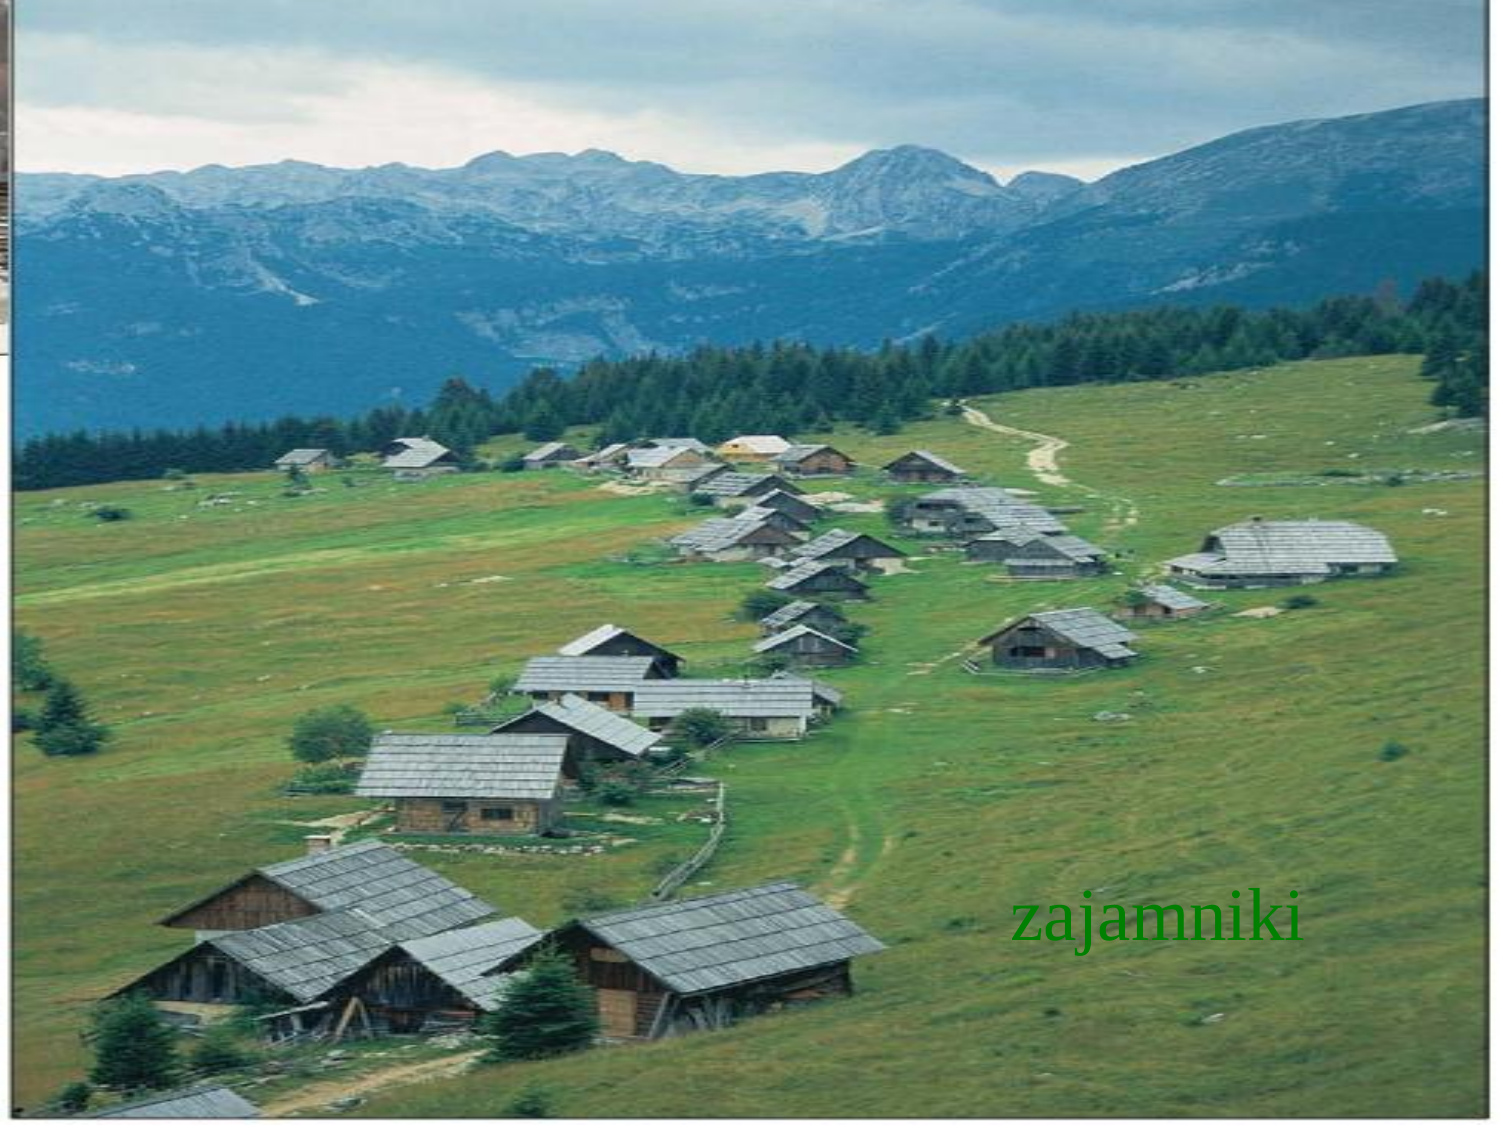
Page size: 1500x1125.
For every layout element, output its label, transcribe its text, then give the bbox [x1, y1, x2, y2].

picture [0, 0, 1500, 1125]
text_box zajamniki [927, 857, 1390, 1089]
